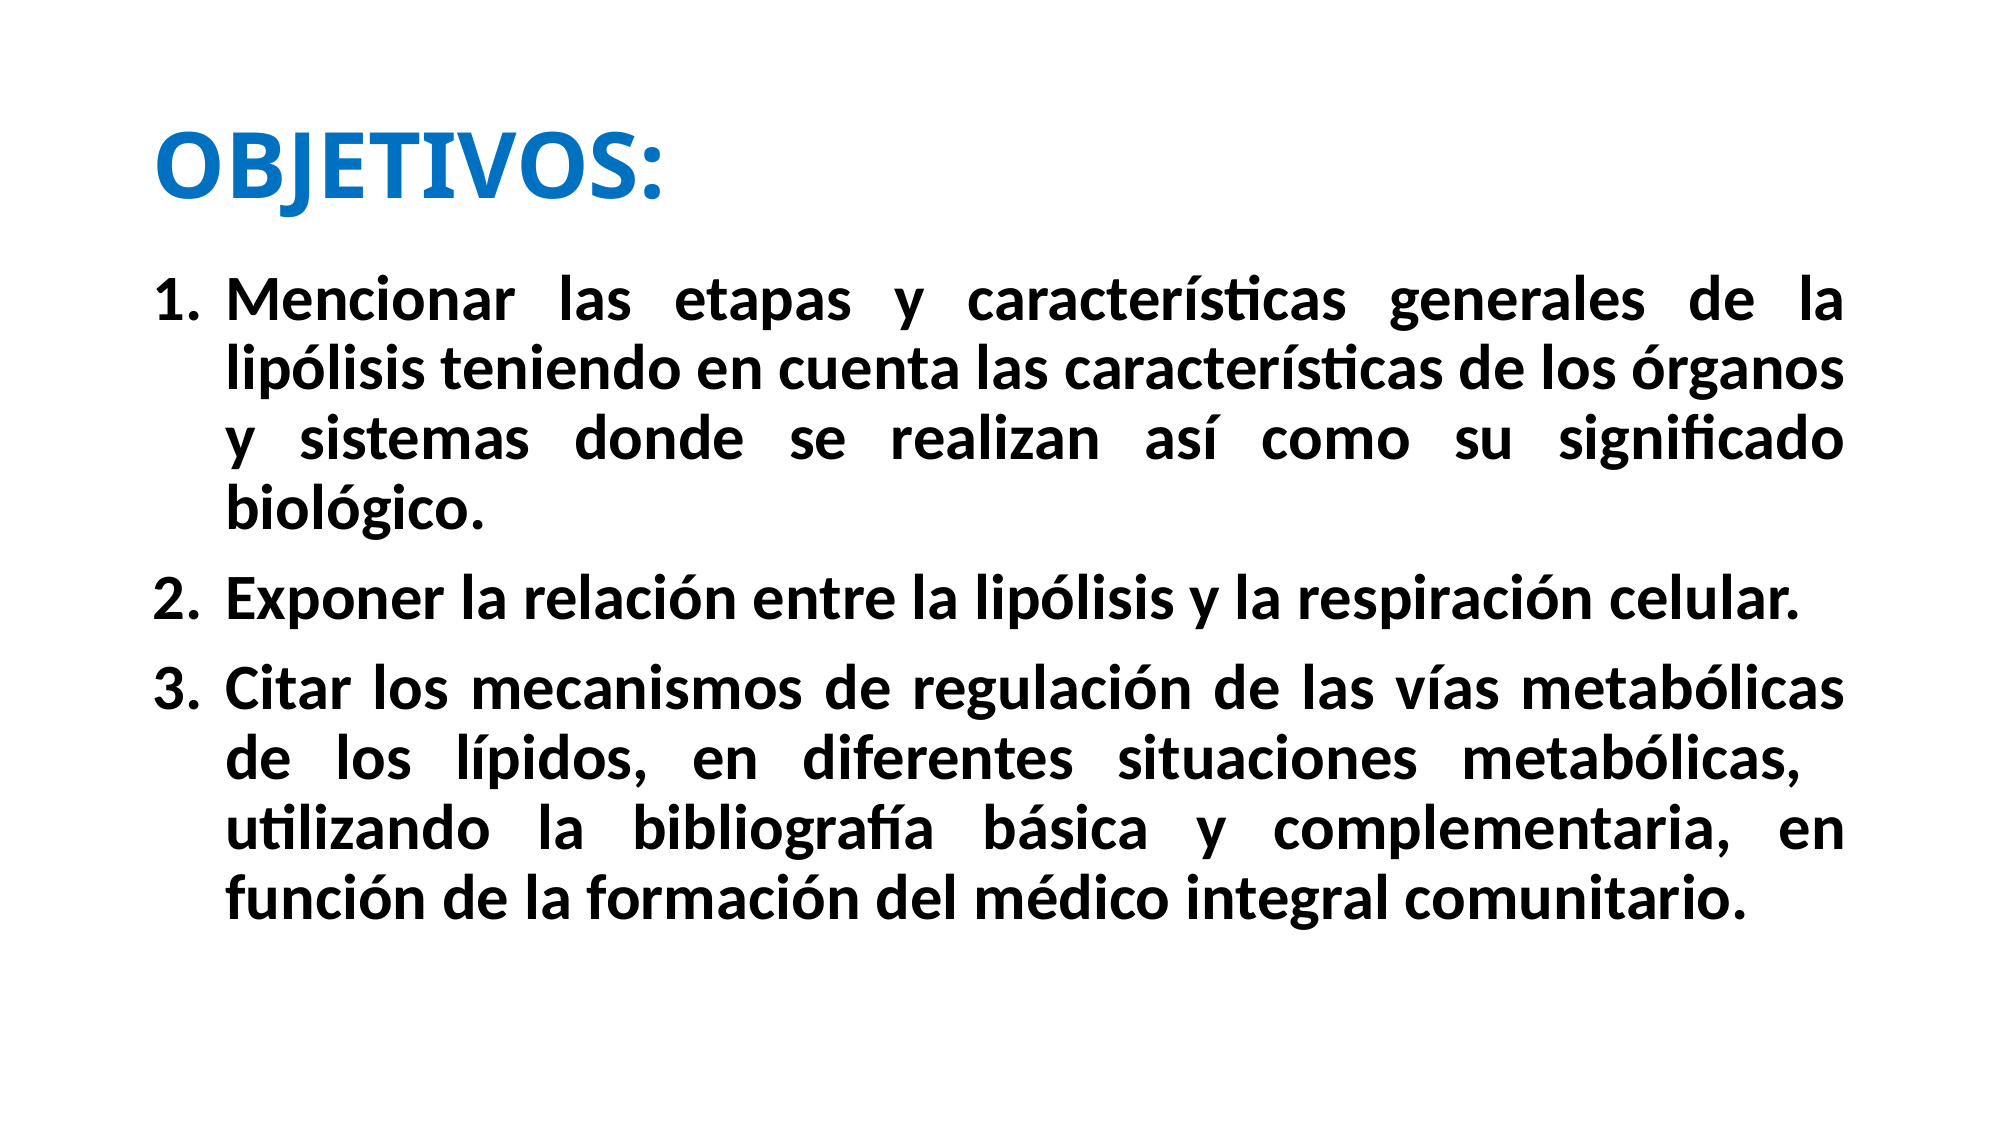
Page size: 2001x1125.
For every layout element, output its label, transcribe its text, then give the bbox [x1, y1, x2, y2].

list Mencionar las etapas y características generales de la lipólisis teniendo en cuenta las características de los órganos y sistemas donde se realizan así como su significado biológico. Exponer la relación entre la lipólisis y la respiración celular. Citar los mecanismos de regulación de las vías metabólicas de los lípidos, en diferentes situaciones metabólicas, utilizando la bibliografía básica y complementaria, en función de la formación del médico integral comunitario. [137, 256, 1863, 1058]
title OBJETIVOS: [137, 59, 1863, 256]
